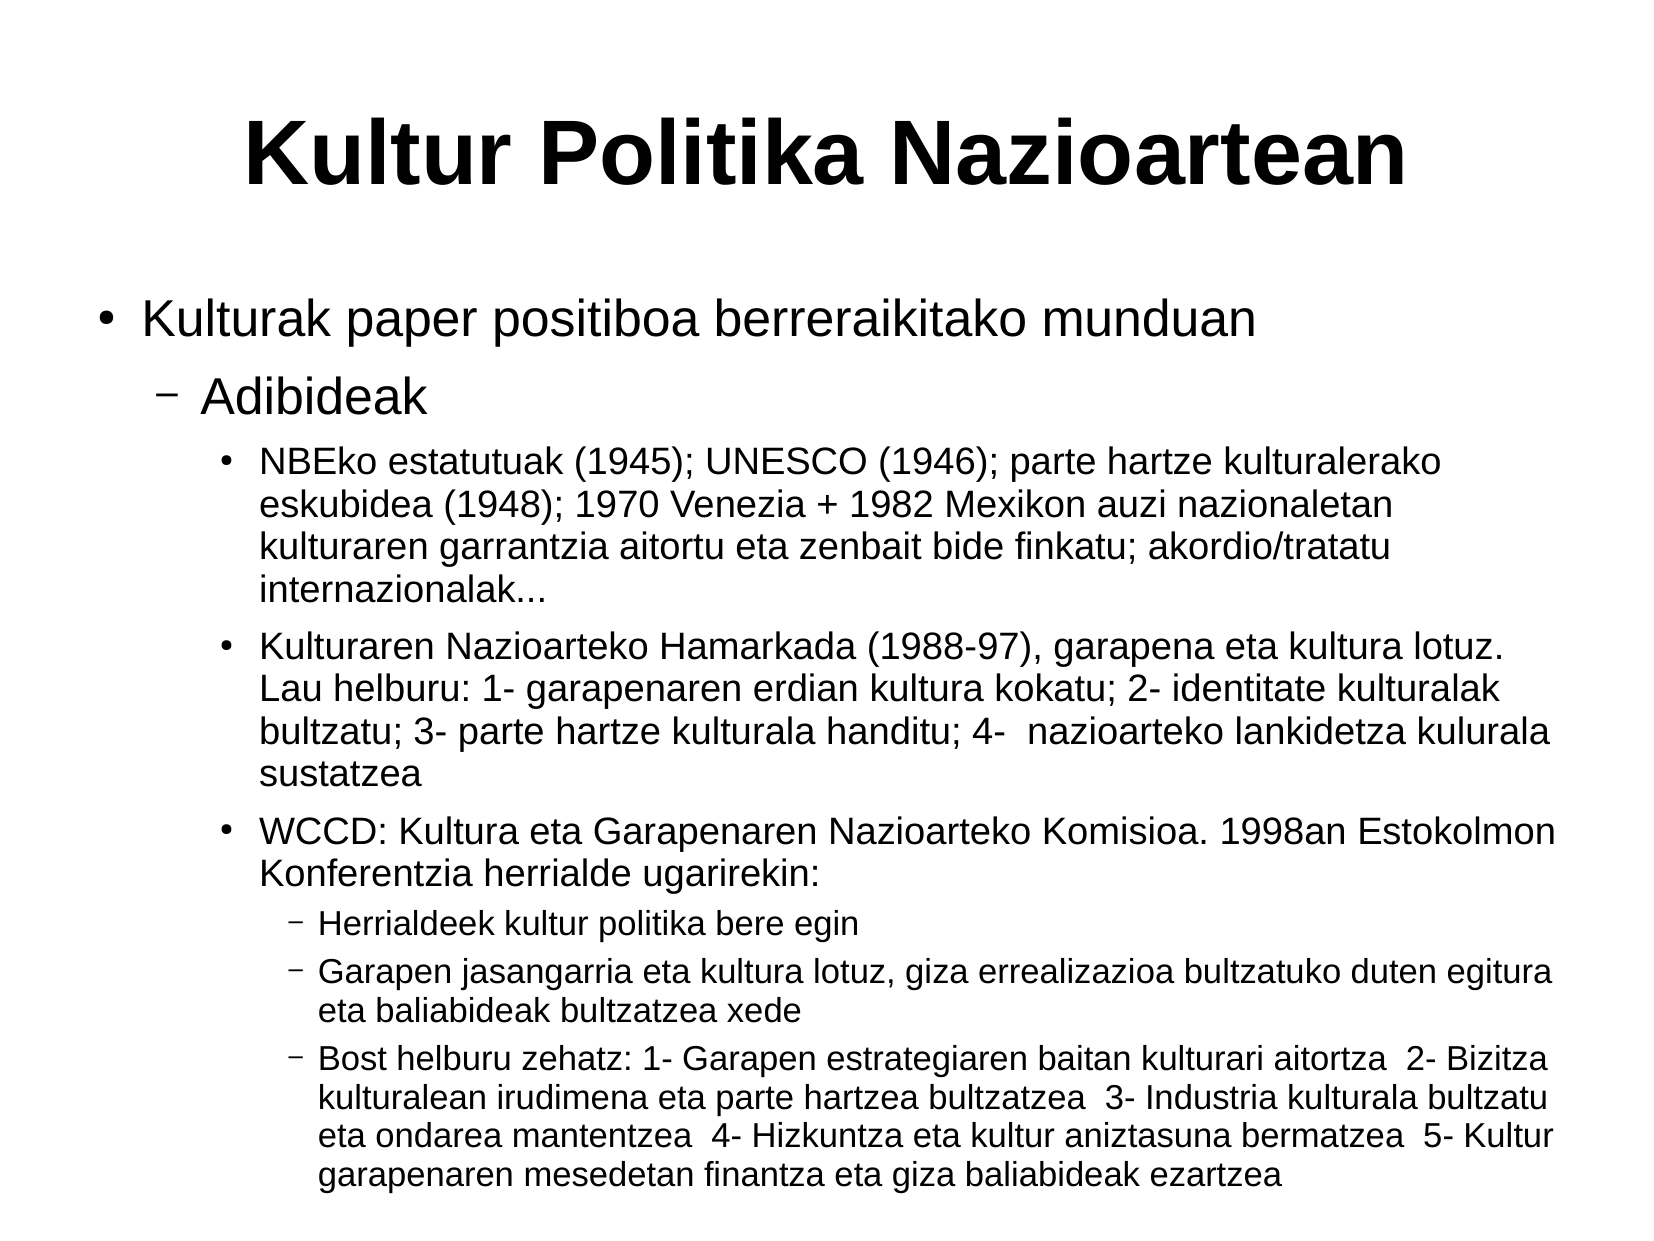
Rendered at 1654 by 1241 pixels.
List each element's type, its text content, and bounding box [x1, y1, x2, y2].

title Kultur Politika Nazioartean [82, 49, 1571, 257]
list Kulturak paper positiboa berreraikitako munduan Adibideak NBEko estatutuak (1945); UNESCO (1946); parte hartze kulturalerako eskubidea (1948); 1970 Venezia + 1982 Mexikon auzi nazionaletan kulturaren garrantzia aitortu eta zenbait bide finkatu; akordio/tratatu internazionalak... Kulturaren Nazioarteko Hamarkada (1988-97), garapena eta kultura lotuz. Lau helburu: 1- garapenaren erdian kultura kokatu; 2- identitate kulturalak bultzatu; 3- parte hartze kulturala handitu; 4- nazioarteko lankidetza kulurala sustatzea WCCD: Kultura eta Garapenaren Nazioarteko Komisioa. 1998an Estokolmon Konferentzia herrialde ugarirekin: Herrialdeek kultur politika bere egin Garapen jasangarria eta kultura lotuz, giza errealizazioa bultzatuko duten egitura eta baliabideak bultzatzea xede Bost helburu zehatz: 1- Garapen estrategiaren baitan kulturari aitortza 2- Bizitza kulturalean irudimena eta parte hartzea bultzatzea 3- Industria kulturala bultzatu eta ondarea mantentzea 4- Hizkuntza eta kultur aniztasuna bermatzea 5- Kultur garapenaren mesedetan finantza eta giza baliabideak ezartzea [82, 290, 1571, 1205]
